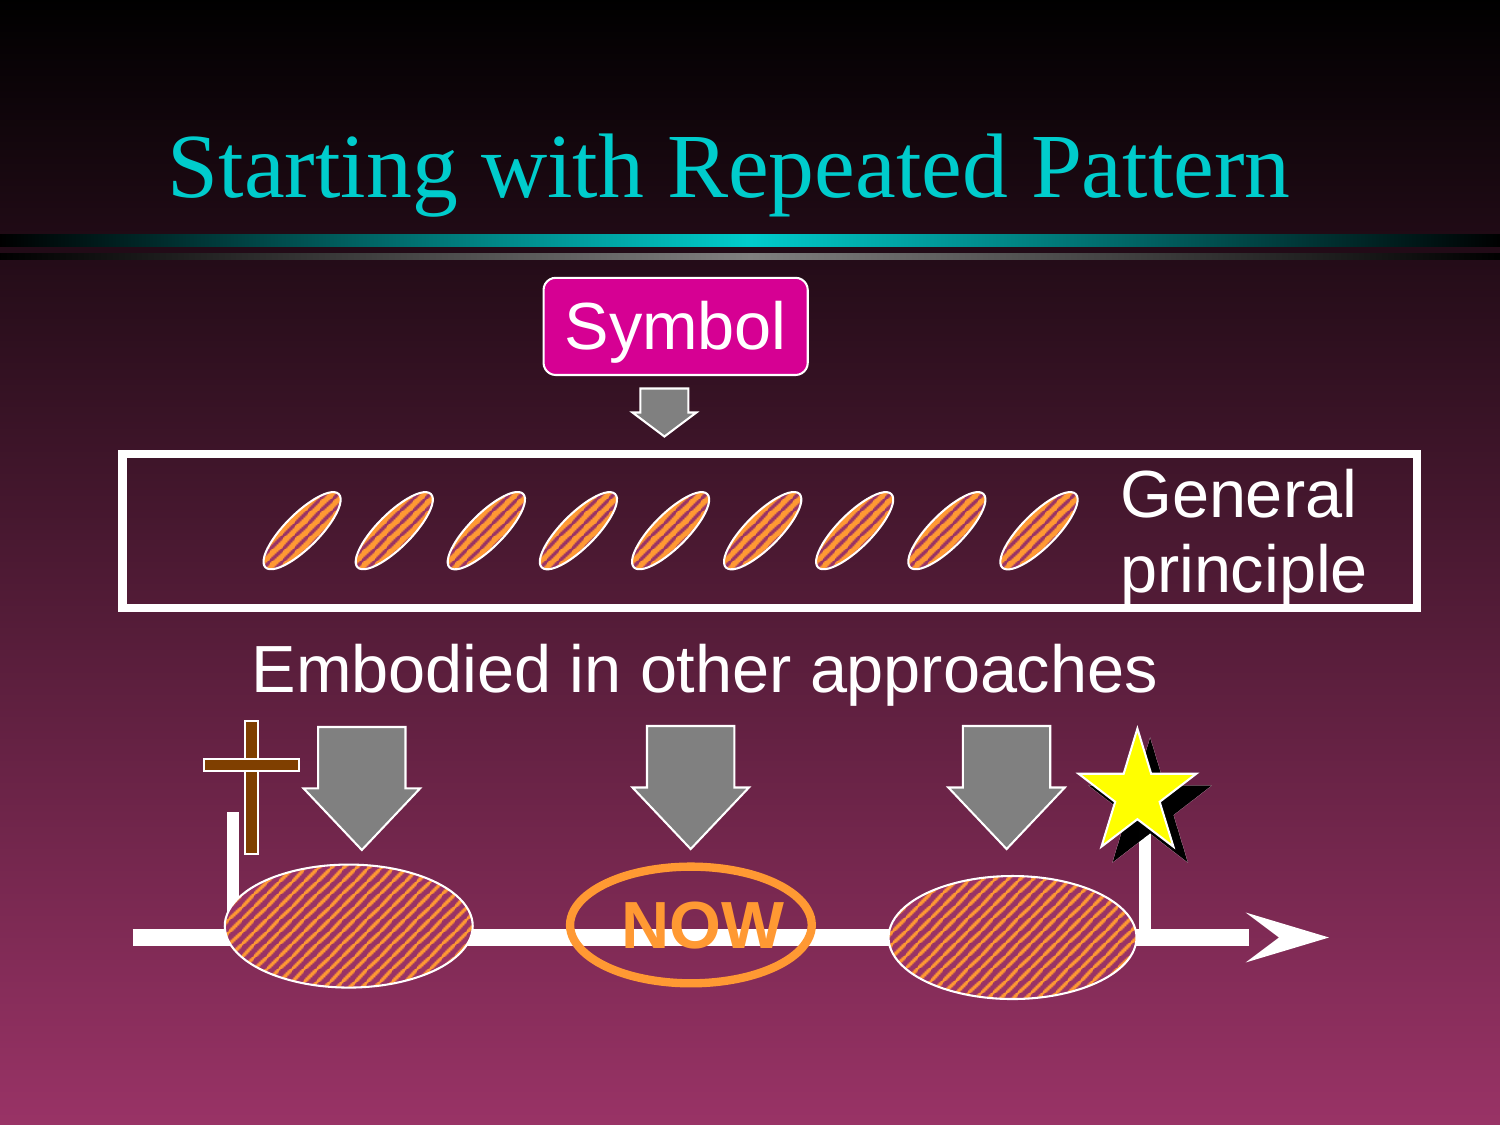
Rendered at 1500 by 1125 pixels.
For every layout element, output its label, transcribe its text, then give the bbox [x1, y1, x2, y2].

text_box [303, 727, 421, 850]
text_box [724, 492, 802, 570]
text_box [447, 492, 525, 570]
text_box [888, 876, 1137, 1000]
text_box General principle [1105, 449, 1461, 615]
text_box [204, 721, 300, 854]
text_box [632, 388, 697, 437]
text_box Embodied in other approaches [236, 624, 1329, 715]
text_box [355, 492, 433, 570]
text_box [816, 492, 894, 570]
text_box [539, 492, 617, 570]
title Starting with Repeated Pattern [39, 37, 1422, 225]
text_box [908, 492, 986, 570]
text_box [1000, 492, 1078, 570]
text_box Symbol [543, 277, 808, 376]
text_box [632, 726, 749, 850]
text_box [1078, 728, 1197, 847]
text_box NOW [570, 866, 812, 984]
text_box [948, 726, 1065, 850]
text_box [263, 492, 341, 570]
text_box [224, 864, 473, 988]
text_box [632, 492, 710, 570]
